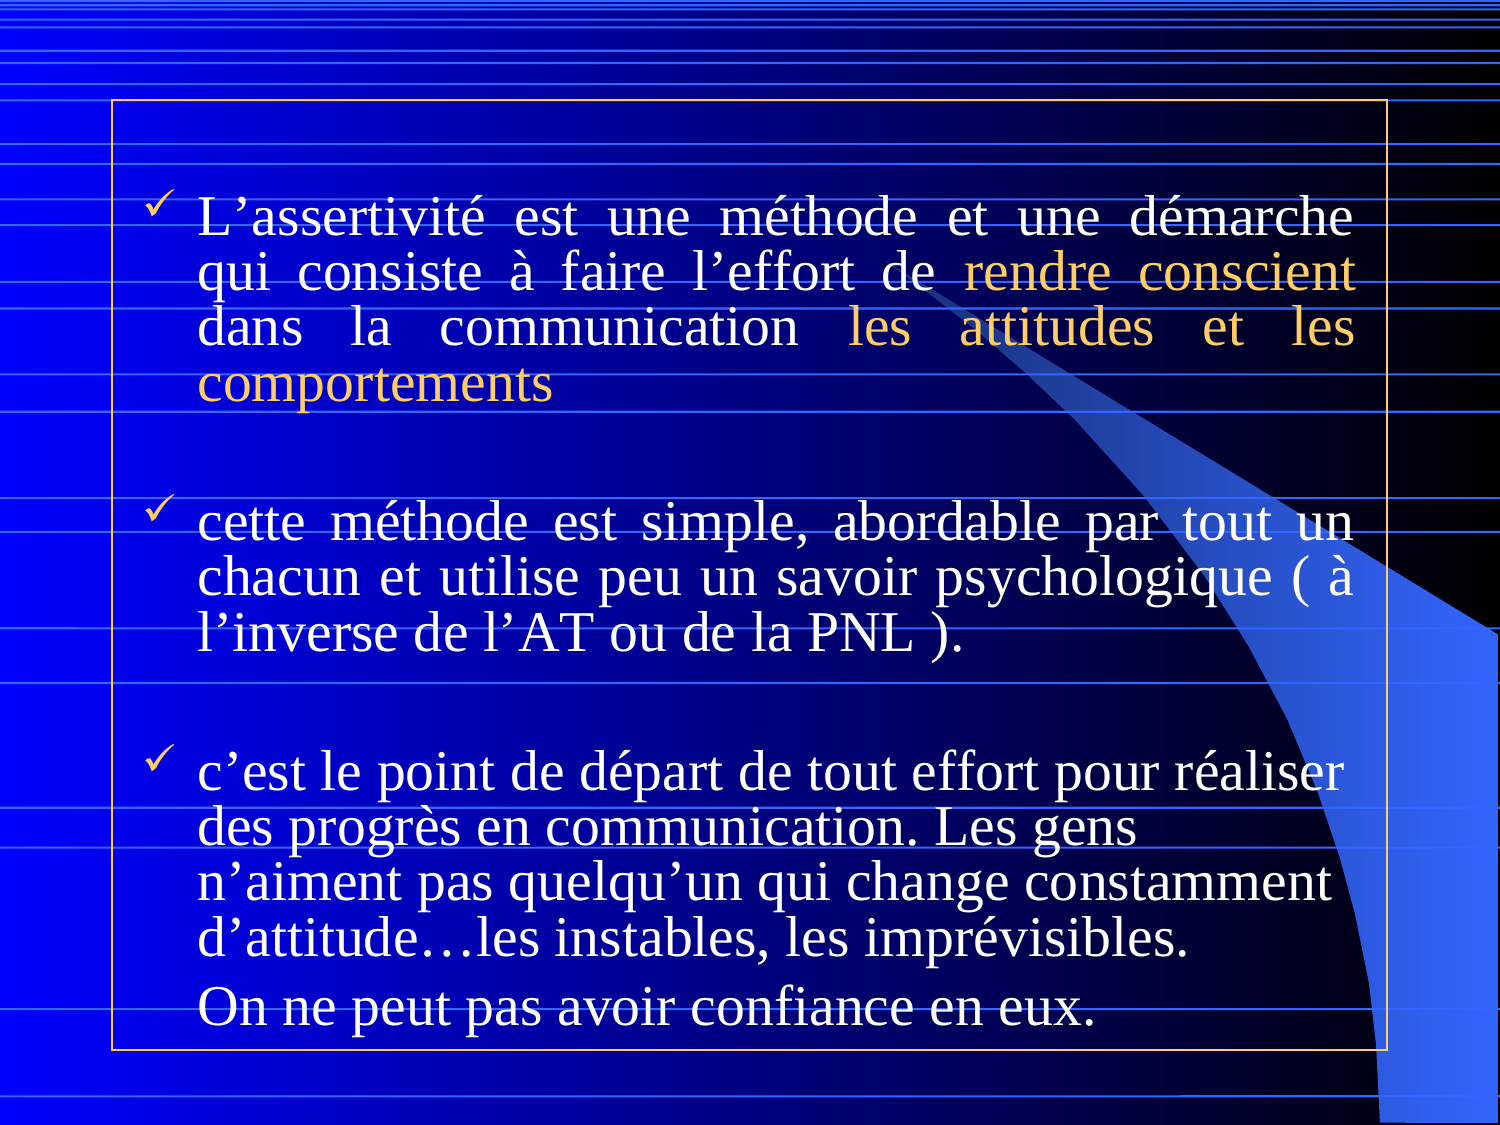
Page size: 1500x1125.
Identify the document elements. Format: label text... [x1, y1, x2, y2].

list L’assertivité est une méthode et une démarche qui consiste à faire l’effort de rendre conscient dans la communication les attitudes et les comportements cette méthode est simple, abordable par tout un chacun et utilise peu un savoir psychologique ( à l’inverse de l’AT ou de la PNL ). c’est le point de départ de tout effort pour réaliser des progrès en communication. Les gens n’aiment pas quelqu’un qui change constamment d’attitude…les instables, les imprévisibles. On ne peut pas avoir confiance en eux. [111, 99, 1387, 1050]
